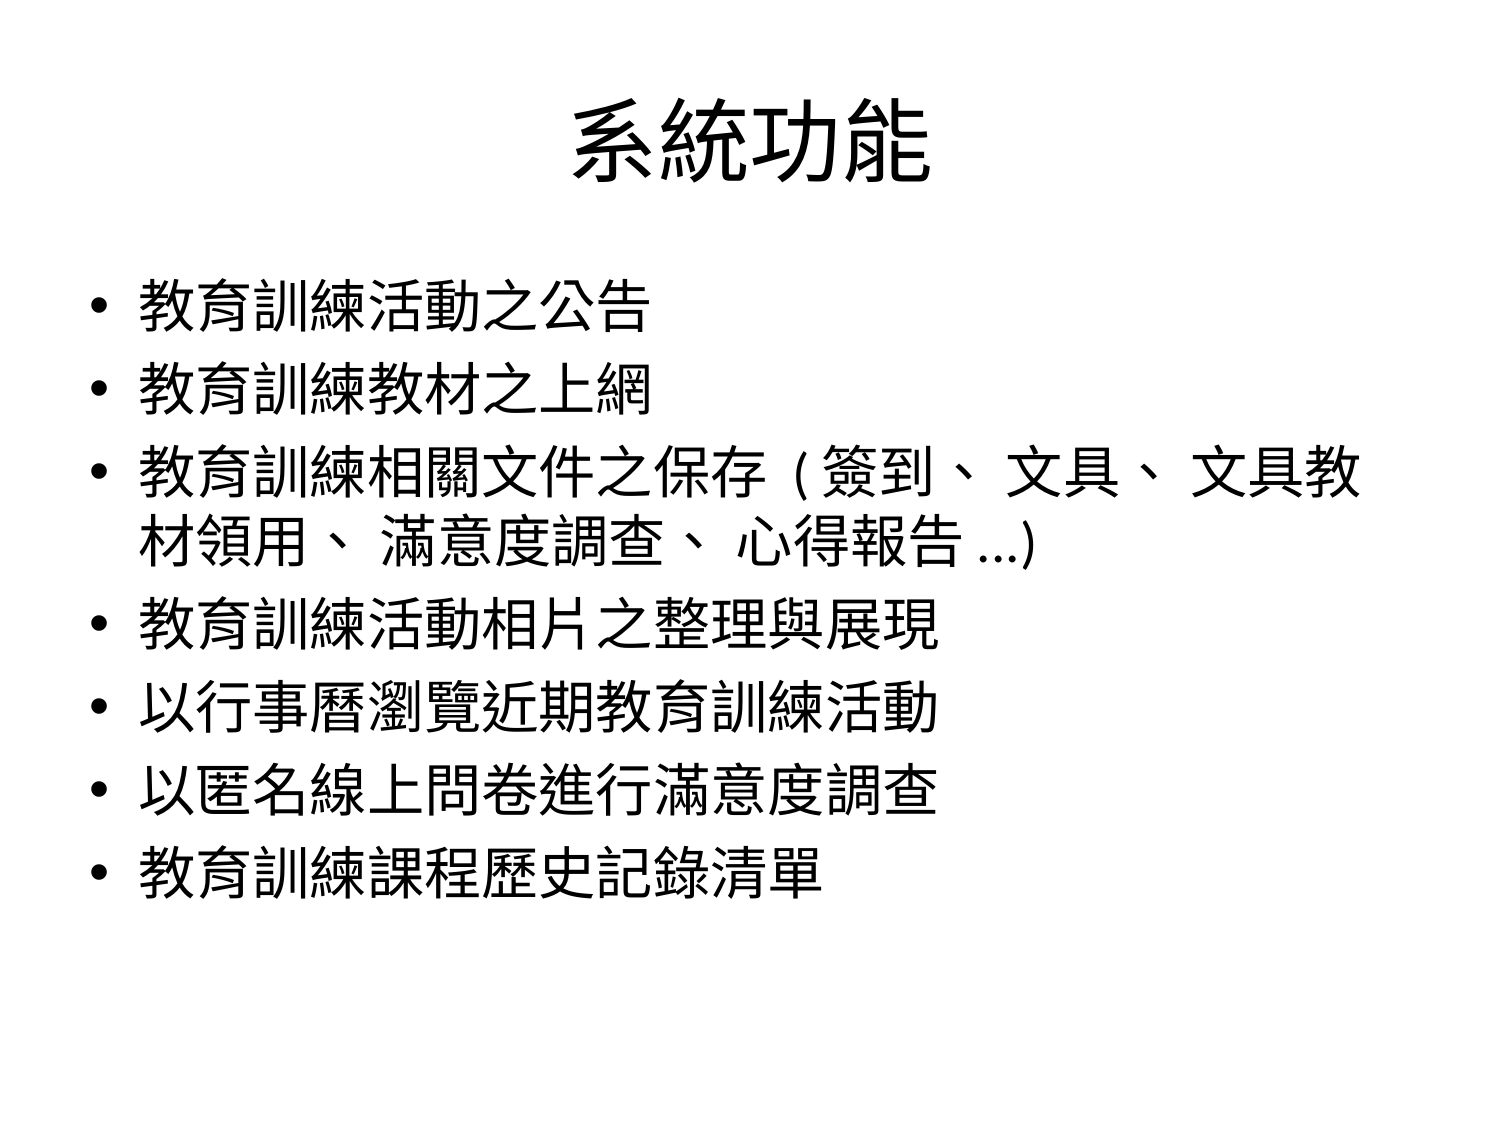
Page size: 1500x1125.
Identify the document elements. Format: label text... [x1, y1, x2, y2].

title 系統功能 [75, 21, 1426, 257]
list 教育訓練活動之公告 教育訓練教材之上網 教育訓練相關文件之保存 (簽到、 文具、 文具教材領用、 滿意度調查、 心得報告...) 教育訓練活動相片之整理與展現 以行事曆瀏覽近期教育訓練活動 以匿名線上問卷進行滿意度調查 教育訓練課程歷史記錄清單 [75, 262, 1426, 916]
